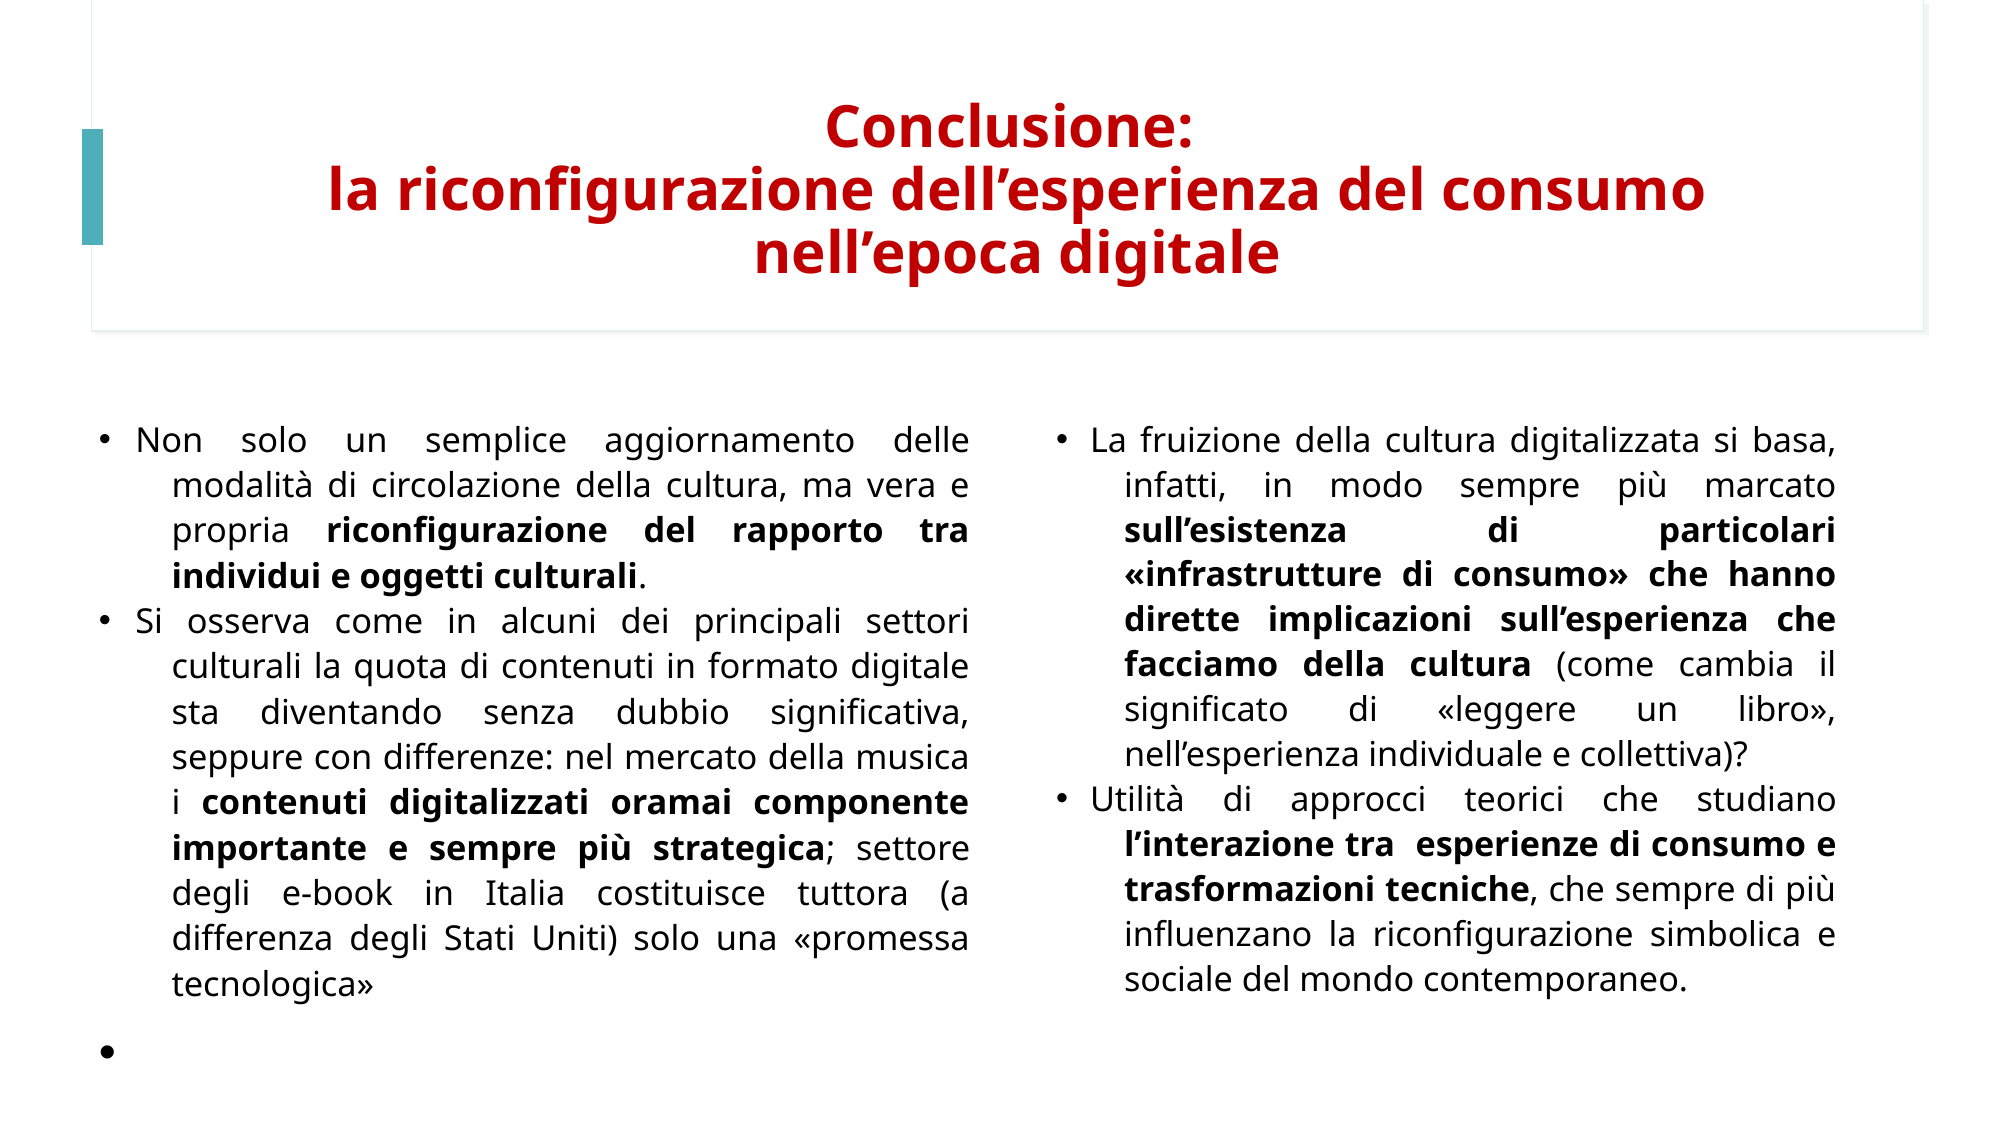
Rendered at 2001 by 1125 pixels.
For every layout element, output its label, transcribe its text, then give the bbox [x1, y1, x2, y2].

title Conclusione: la riconfigurazione dell’esperienza del consumo nell’epoca digitale [183, 90, 1852, 284]
list Non solo un semplice aggiornamento delle modalità di circolazione della cultura, ma vera e propria riconfigurazione del rapporto tra individui e oggetti culturali. Si osserva come in alcuni dei principali settori culturali la quota di contenuti in formato digitale sta diventando senza dubbio significativa, seppure con differenze: nel mercato della musica i contenuti digitalizzati oramai componente importante e sempre più strategica; settore degli e-book in Italia costituisce tuttora (a differenza degli Stati Uniti) solo una «promessa tecnologica» [83, 406, 993, 1013]
list La fruizione della cultura digitalizzata si basa, infatti, in modo sempre più marcato sull’esistenza di particolari «infrastrutture di consumo» che hanno dirette implicazioni sull’esperienza che facciamo della cultura (come cambia il significato di «leggere un libro», nell’esperienza individuale e collettiva)? Utilità di approcci teorici che studiano l’interazione tra esperienze di consumo e trasformazioni tecniche, che sempre di più influenzano la riconfigurazione simbolica e sociale del mondo contemporaneo. [1041, 406, 1852, 1013]
